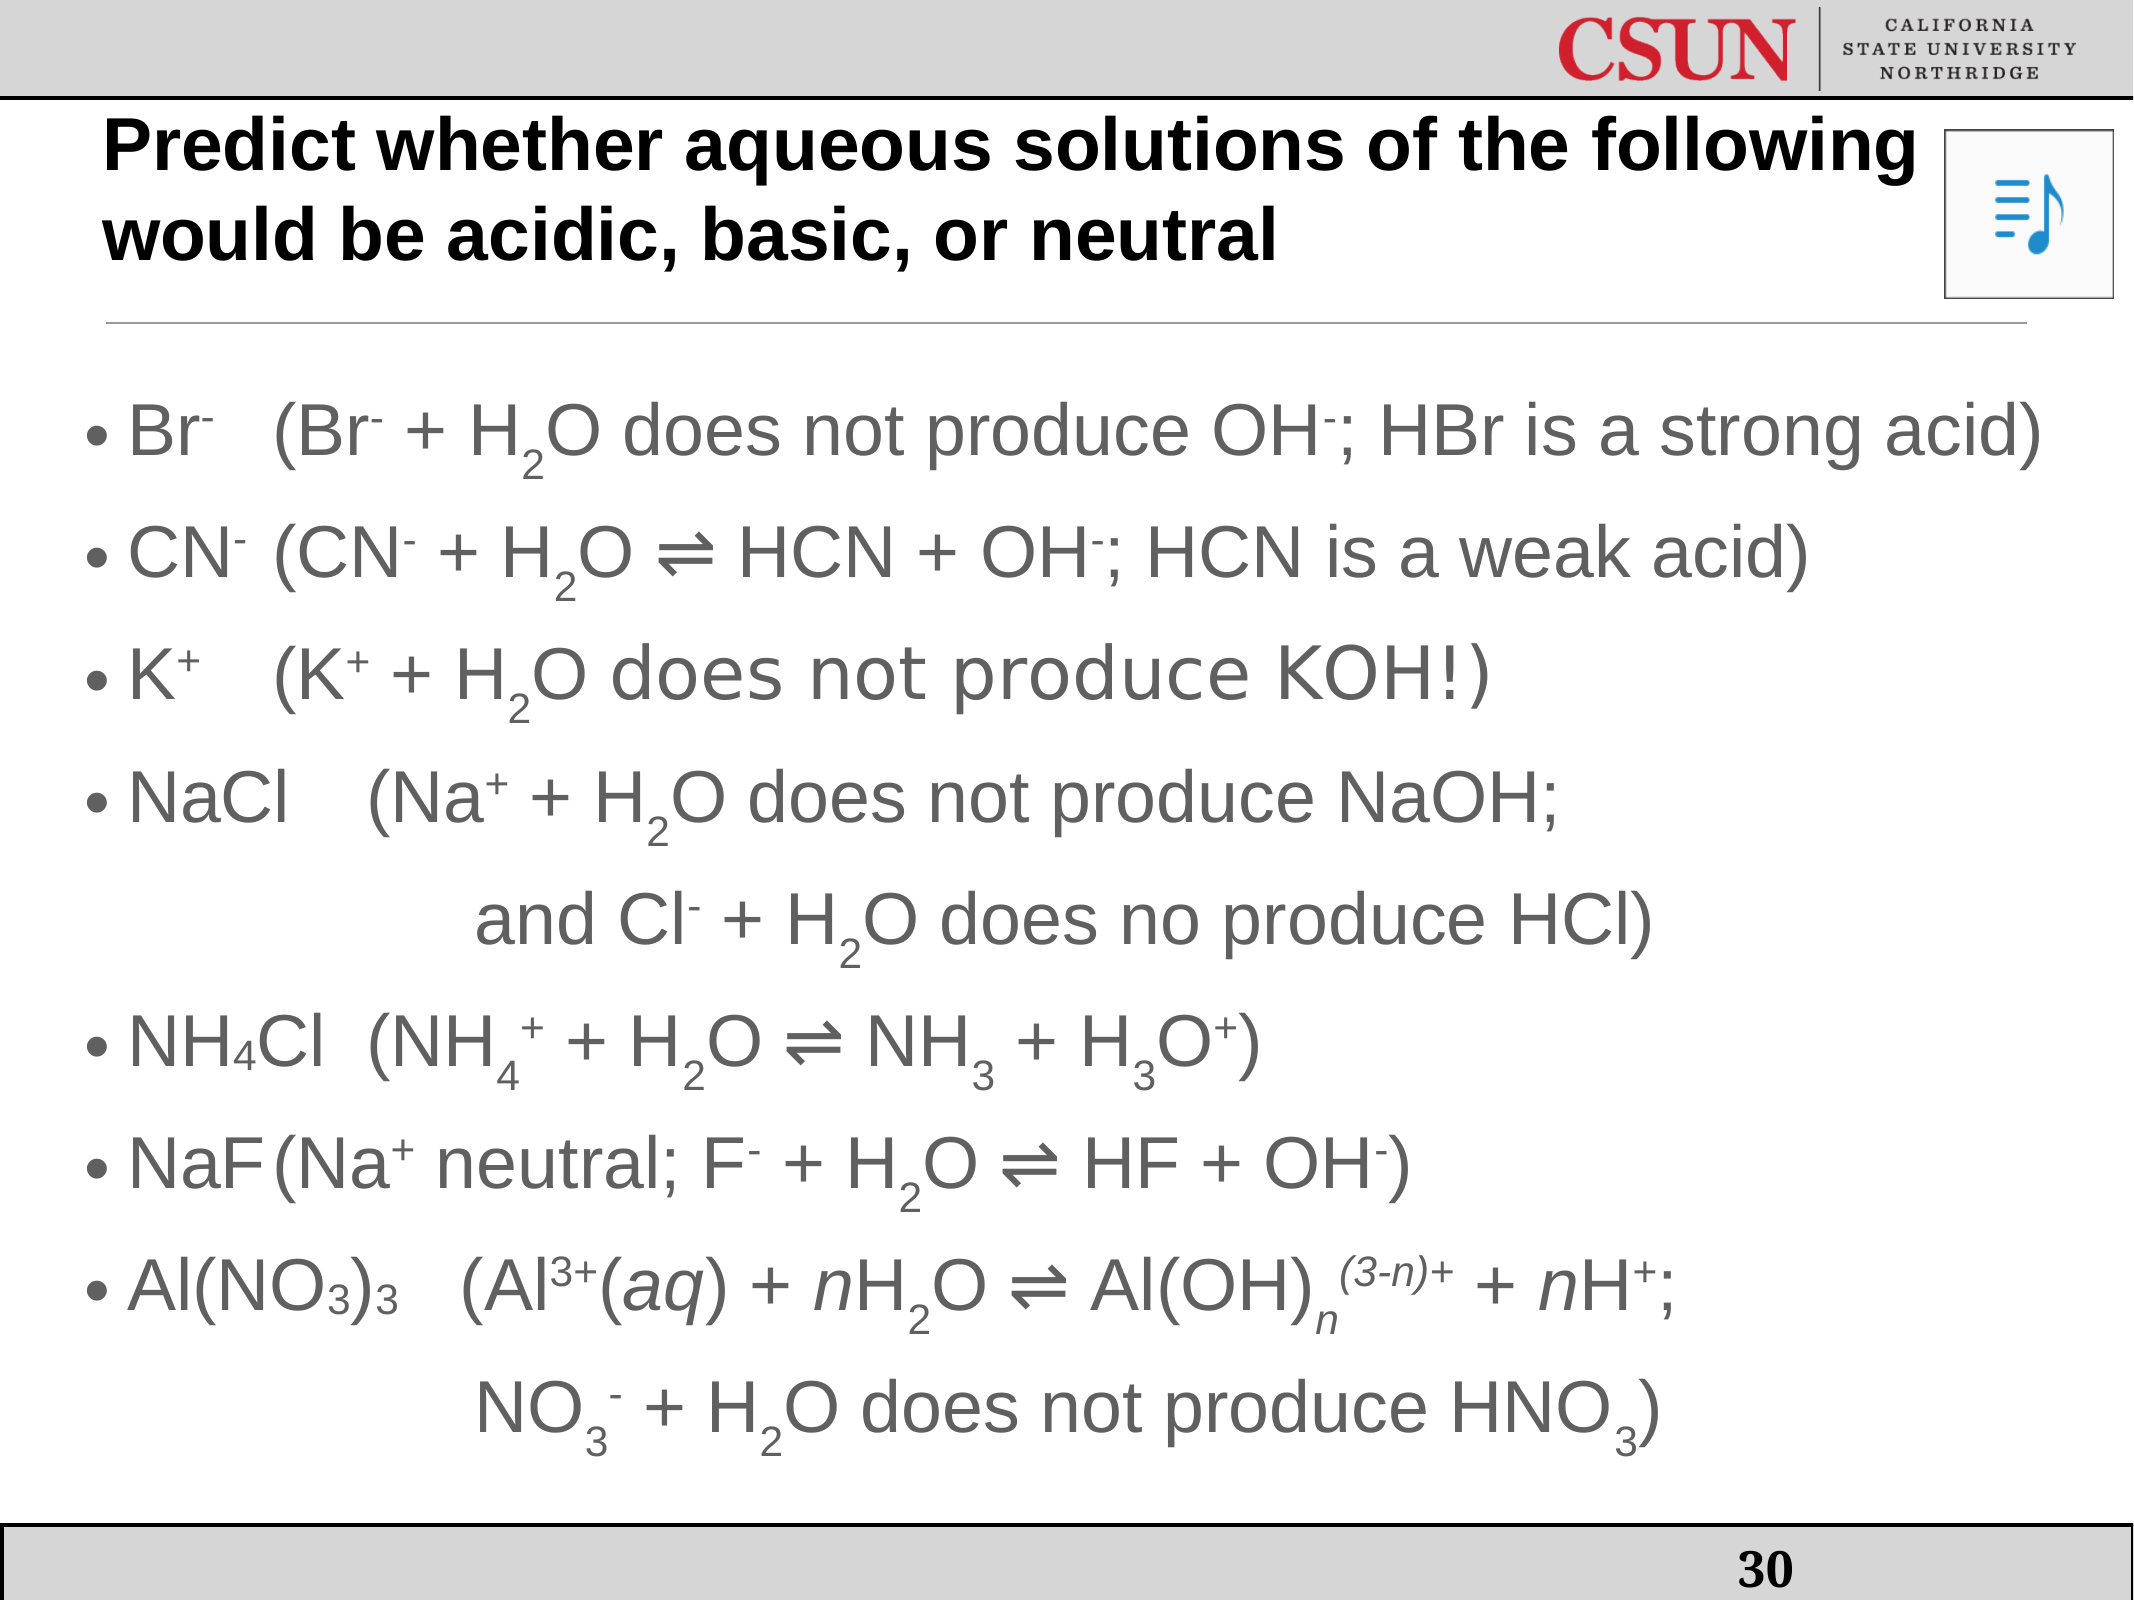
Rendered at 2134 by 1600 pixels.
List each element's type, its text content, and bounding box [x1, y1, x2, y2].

list Br- (Br- + H2O does not produce OH-; HBr is a strong acid) CN- (CN- + H2O ⇌ HCN + OH-; HCN is a weak acid) K+ (K+ + H2O does not produce KOH!) NaCl (Na+ + H2O does not produce NaOH; and Cl- + H2O does no produce HCl) NH4Cl (NH4+ + H2O ⇌ NH3 + H3O+) NaF (Na+ neutral; F- + H2O ⇌ HF + OH-) Al(NO3)3 (Al3+(aq) + nH2O ⇌ Al(OH)n(3-n)+ + nH+; NO3- + H2O does not produce HNO3) [76, 374, 2098, 1560]
title Predict whether aqueous solutions of the following would be acidic, basic, or neutral [93, 104, 2040, 284]
text_box [1943, 128, 2116, 301]
picture [1559, 7, 2076, 91]
